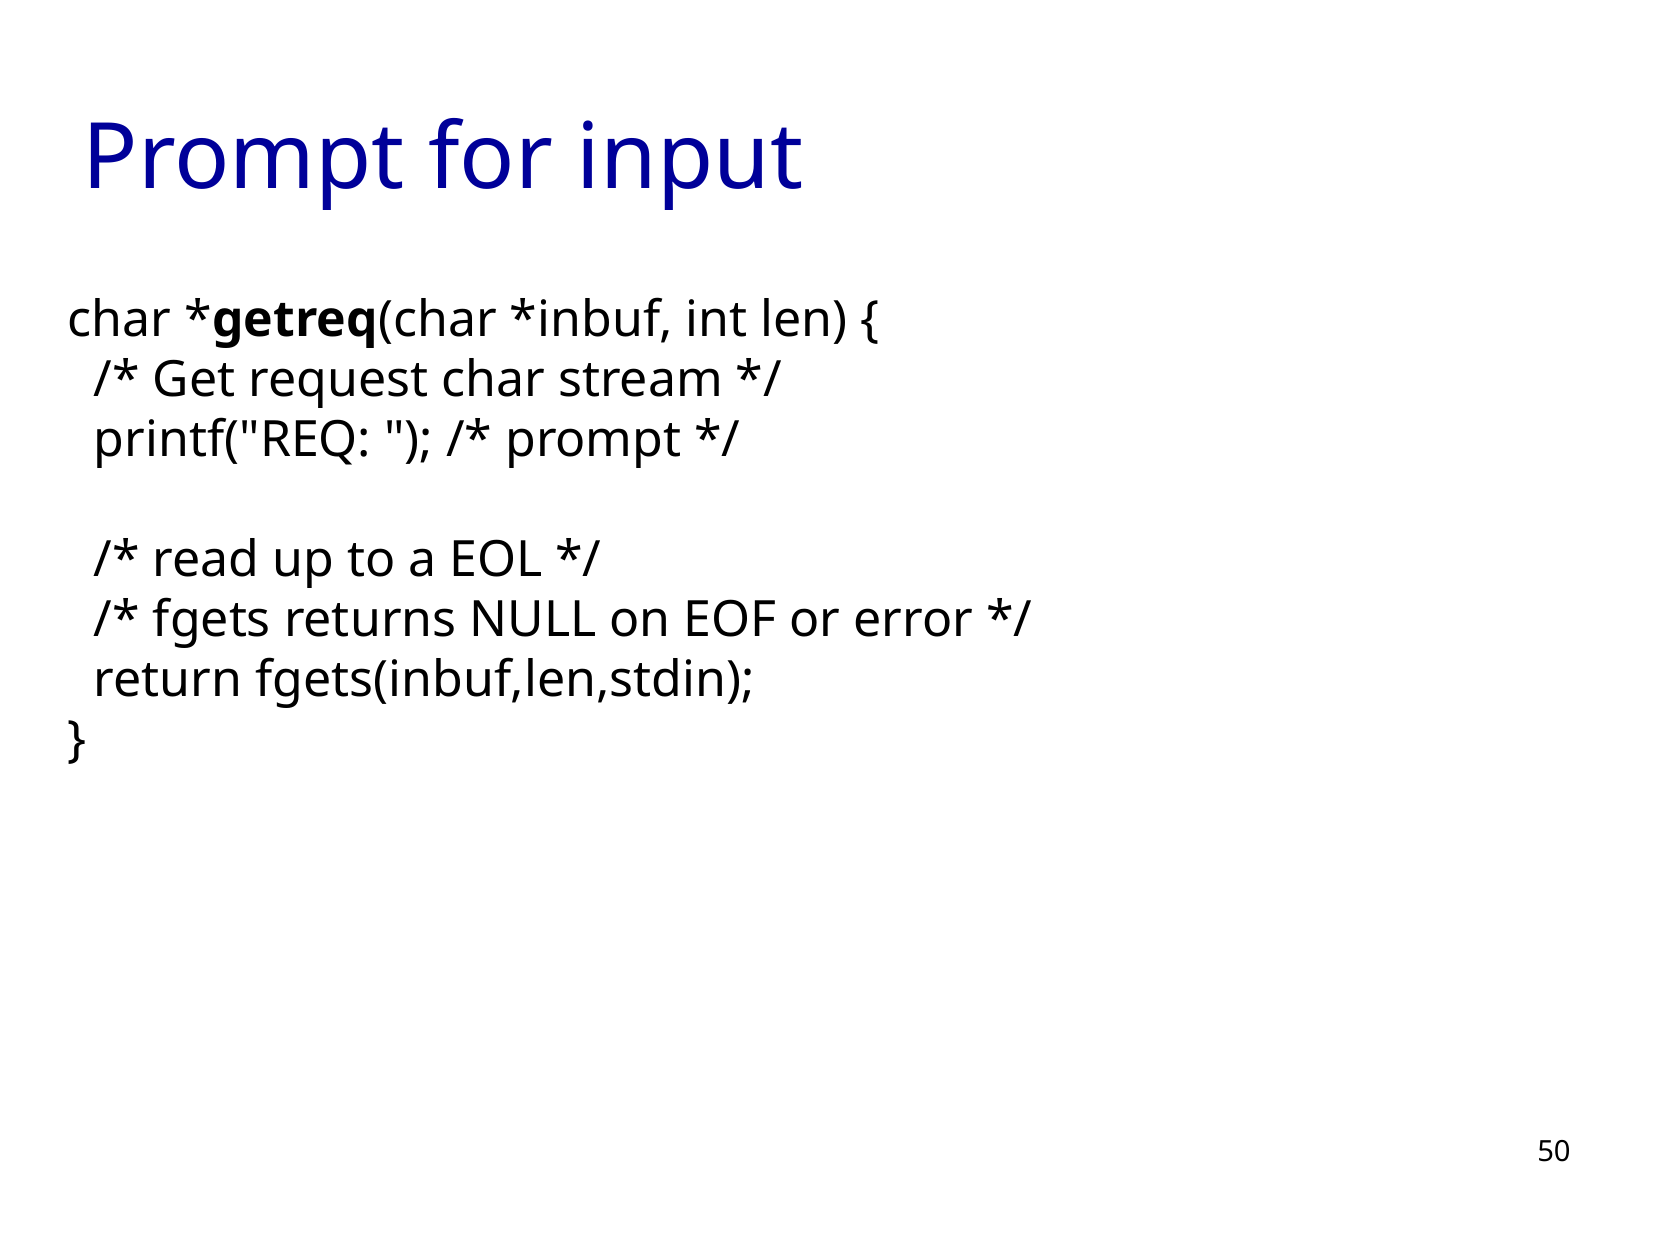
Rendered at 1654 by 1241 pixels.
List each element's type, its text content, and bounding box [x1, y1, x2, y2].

title Prompt for input [82, 49, 1571, 257]
text_box char *getreq(char *inbuf, int len) { /* Get request char stream */ printf("REQ: "); /* prompt */ /* read up to a EOL */ /* fgets returns NULL on EOF or error */ return fgets(inbuf,len,stdin); } [53, 278, 1477, 774]
